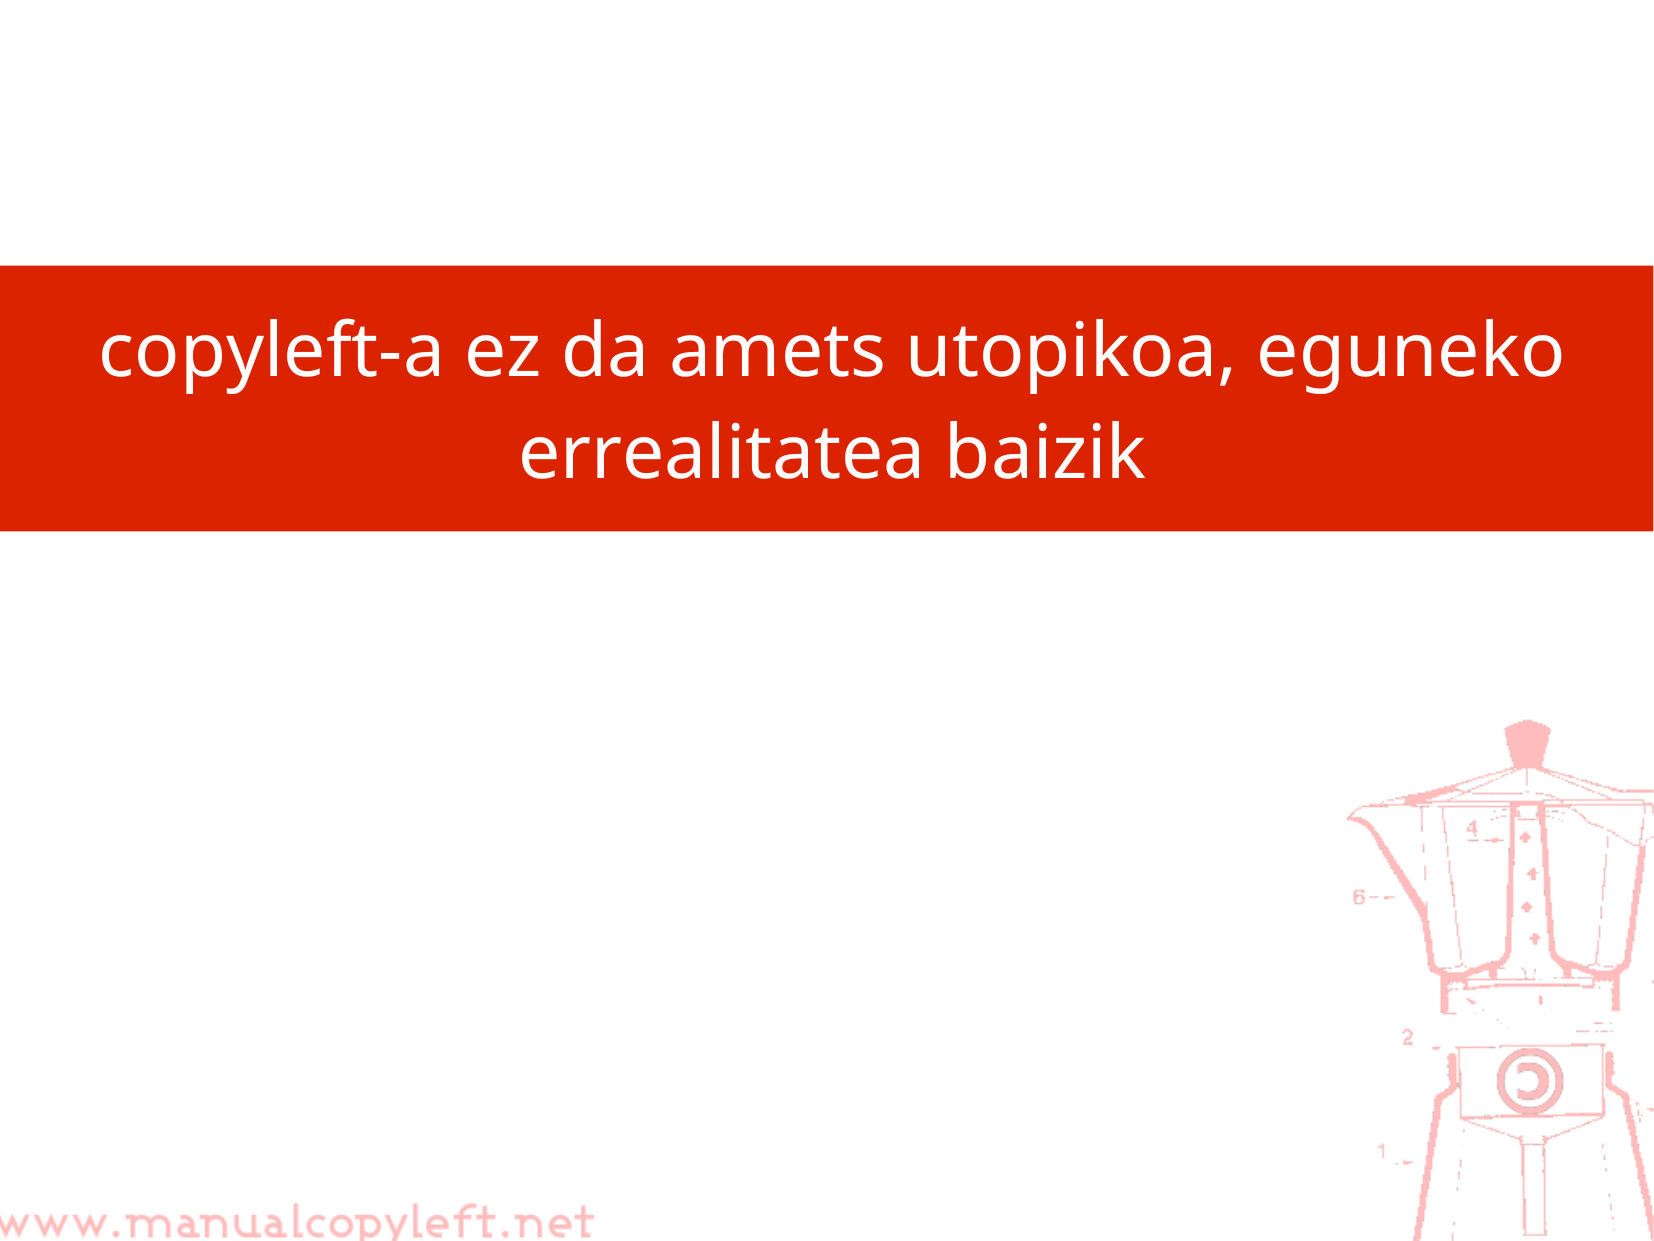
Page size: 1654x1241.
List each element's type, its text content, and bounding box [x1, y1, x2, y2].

picture [0, 532, 1654, 1241]
title copyleft-a ez da amets utopikoa, eguneko errealitatea baizik [88, 294, 1577, 502]
text_box [0, 265, 1654, 532]
picture [0, 0, 1654, 265]
